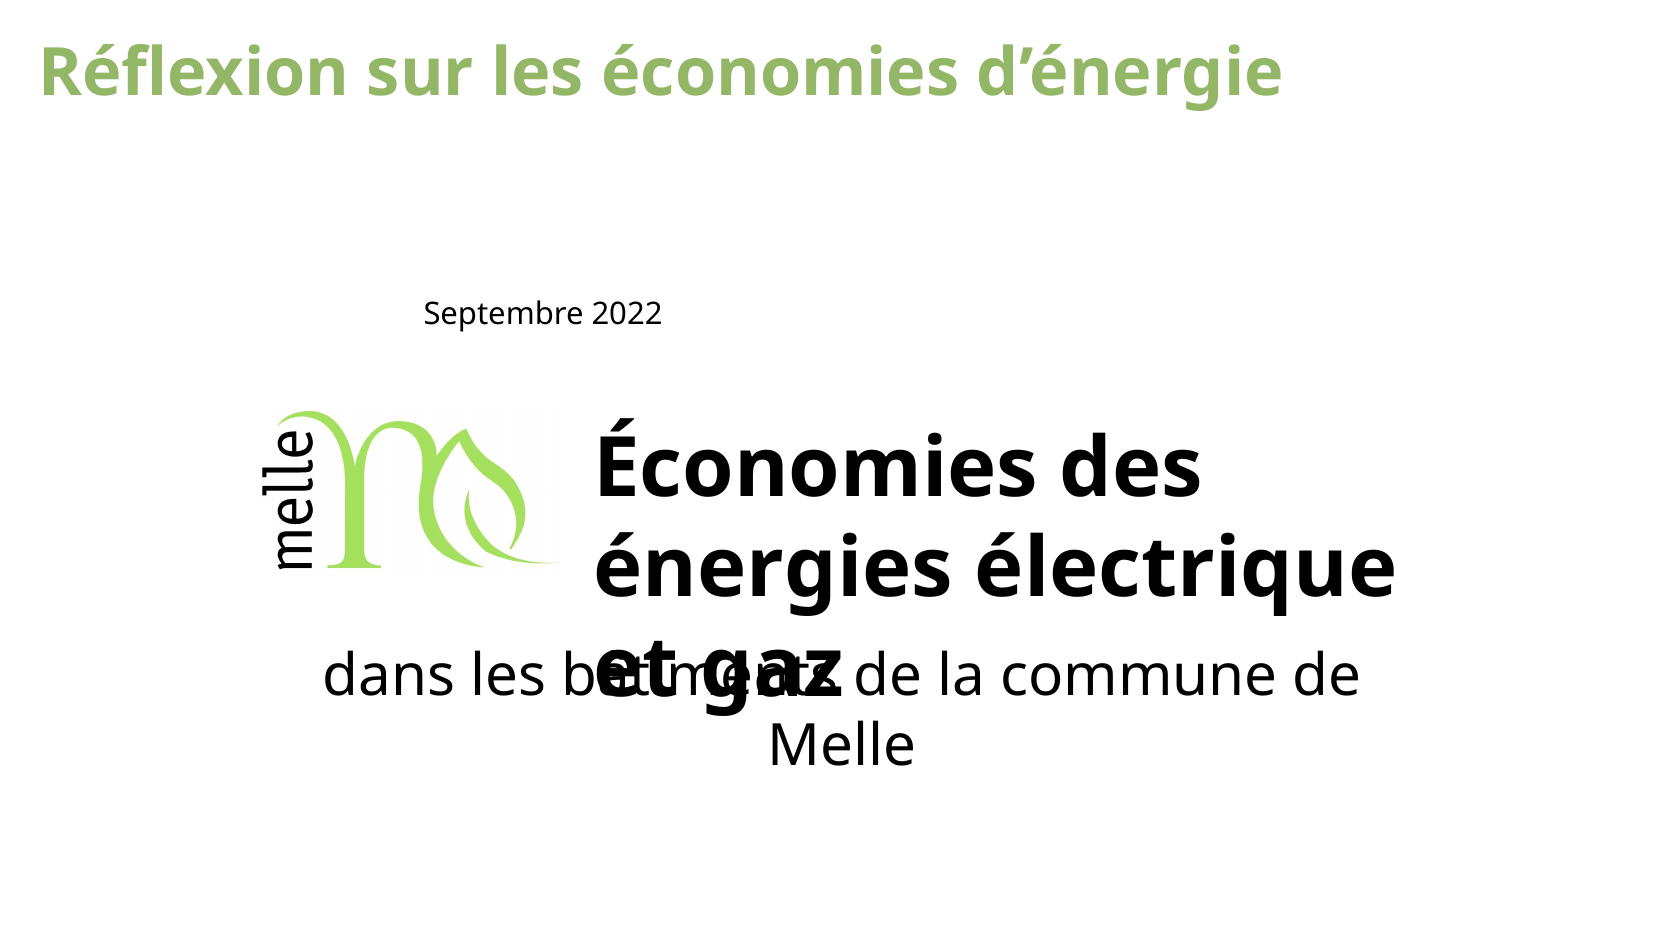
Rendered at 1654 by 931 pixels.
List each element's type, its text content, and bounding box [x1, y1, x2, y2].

picture [259, 405, 562, 575]
text_box Réflexion sur les économies d’énergie [23, 23, 1613, 136]
subtitle dans les bâtiments de la commune de Melle [234, 629, 1450, 868]
title Économies des énergies électrique et gaz [578, 405, 1426, 560]
text_box Septembre 2022 [408, 285, 751, 339]
